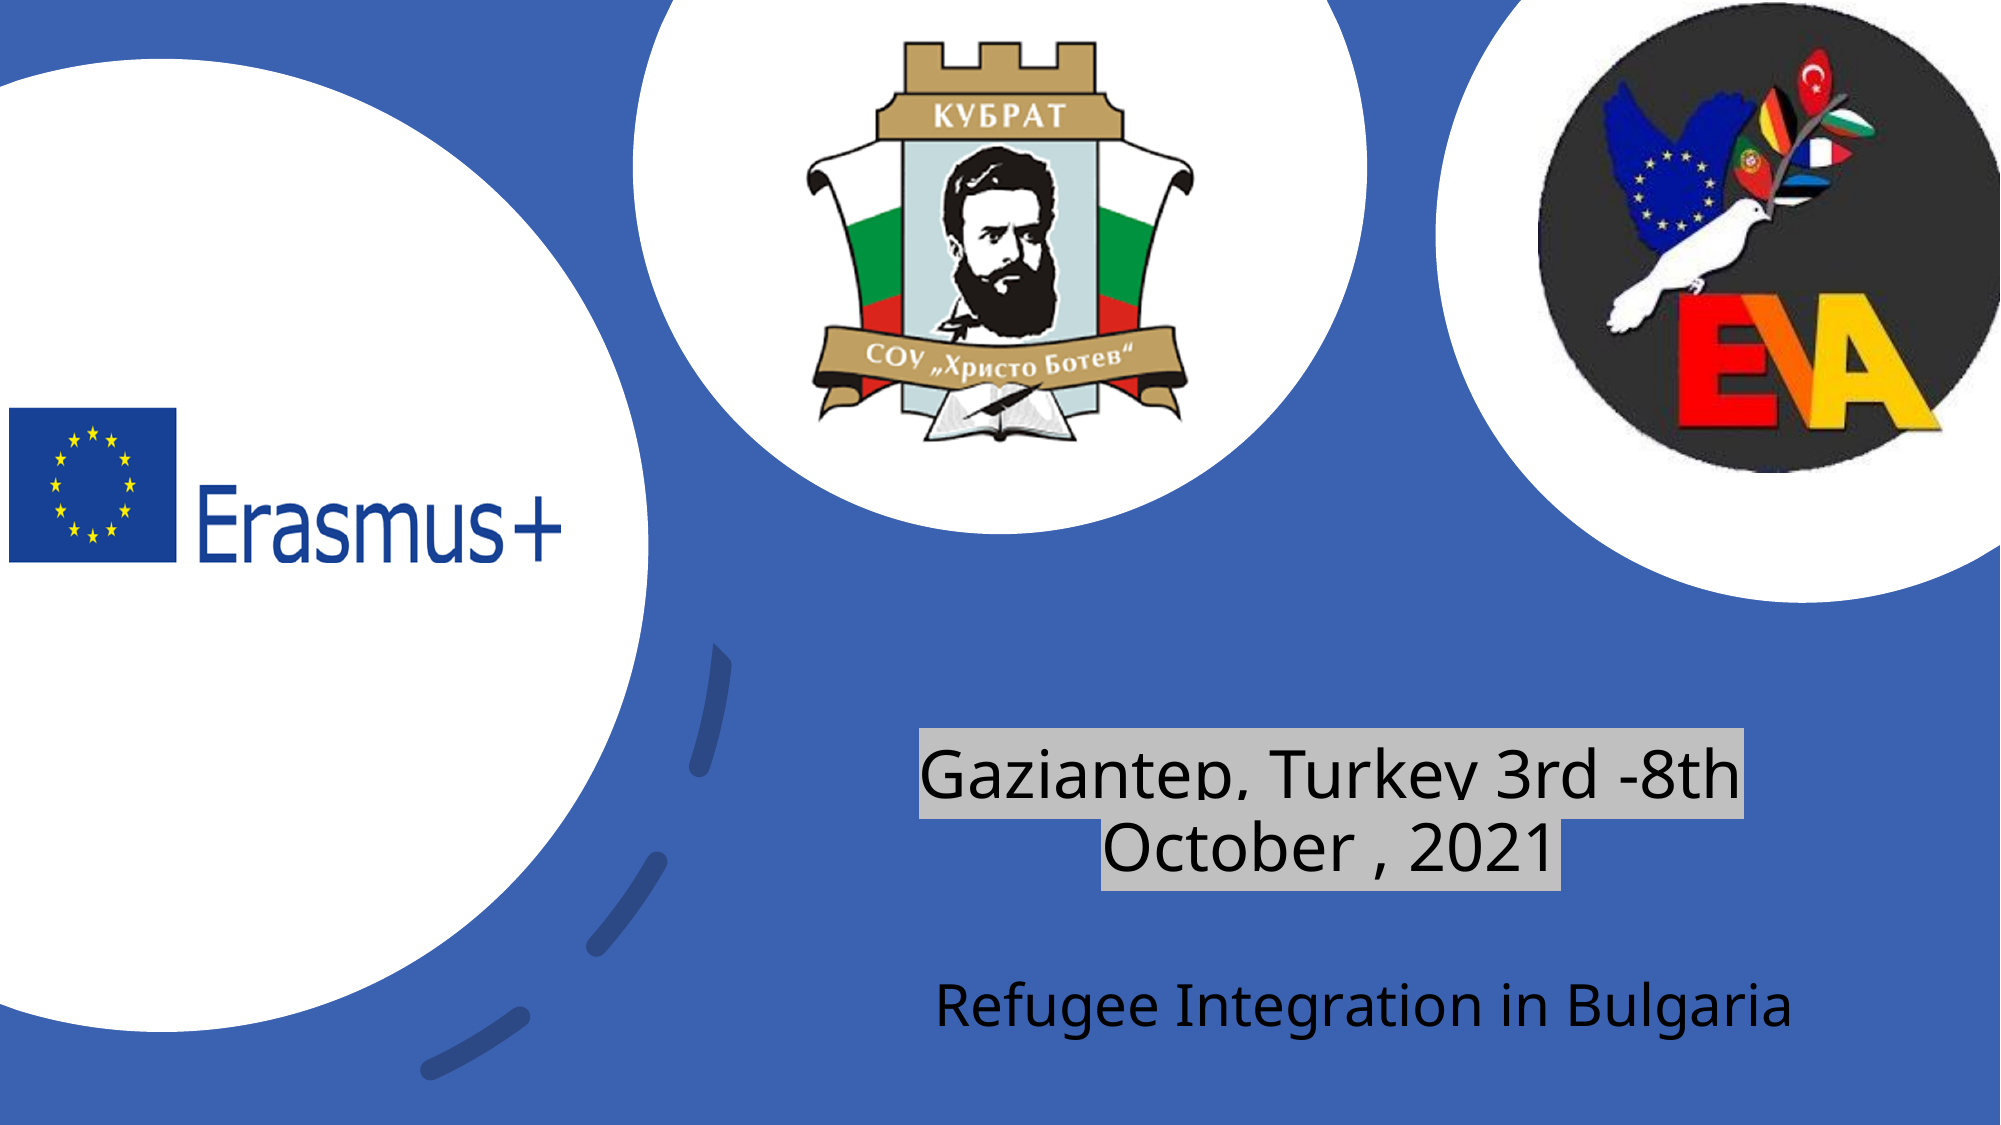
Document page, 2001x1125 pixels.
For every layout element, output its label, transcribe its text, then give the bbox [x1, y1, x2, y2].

text_box Refugee Integration in Bulgaria [919, 960, 1925, 1047]
text_box [0, 0, 2000, 1125]
subtitle Gaziantep, Turkey 3rd -8th October , 2021 [776, 733, 1887, 916]
picture [9, 407, 561, 563]
picture [1538, 2, 2000, 473]
picture [802, 37, 1198, 447]
